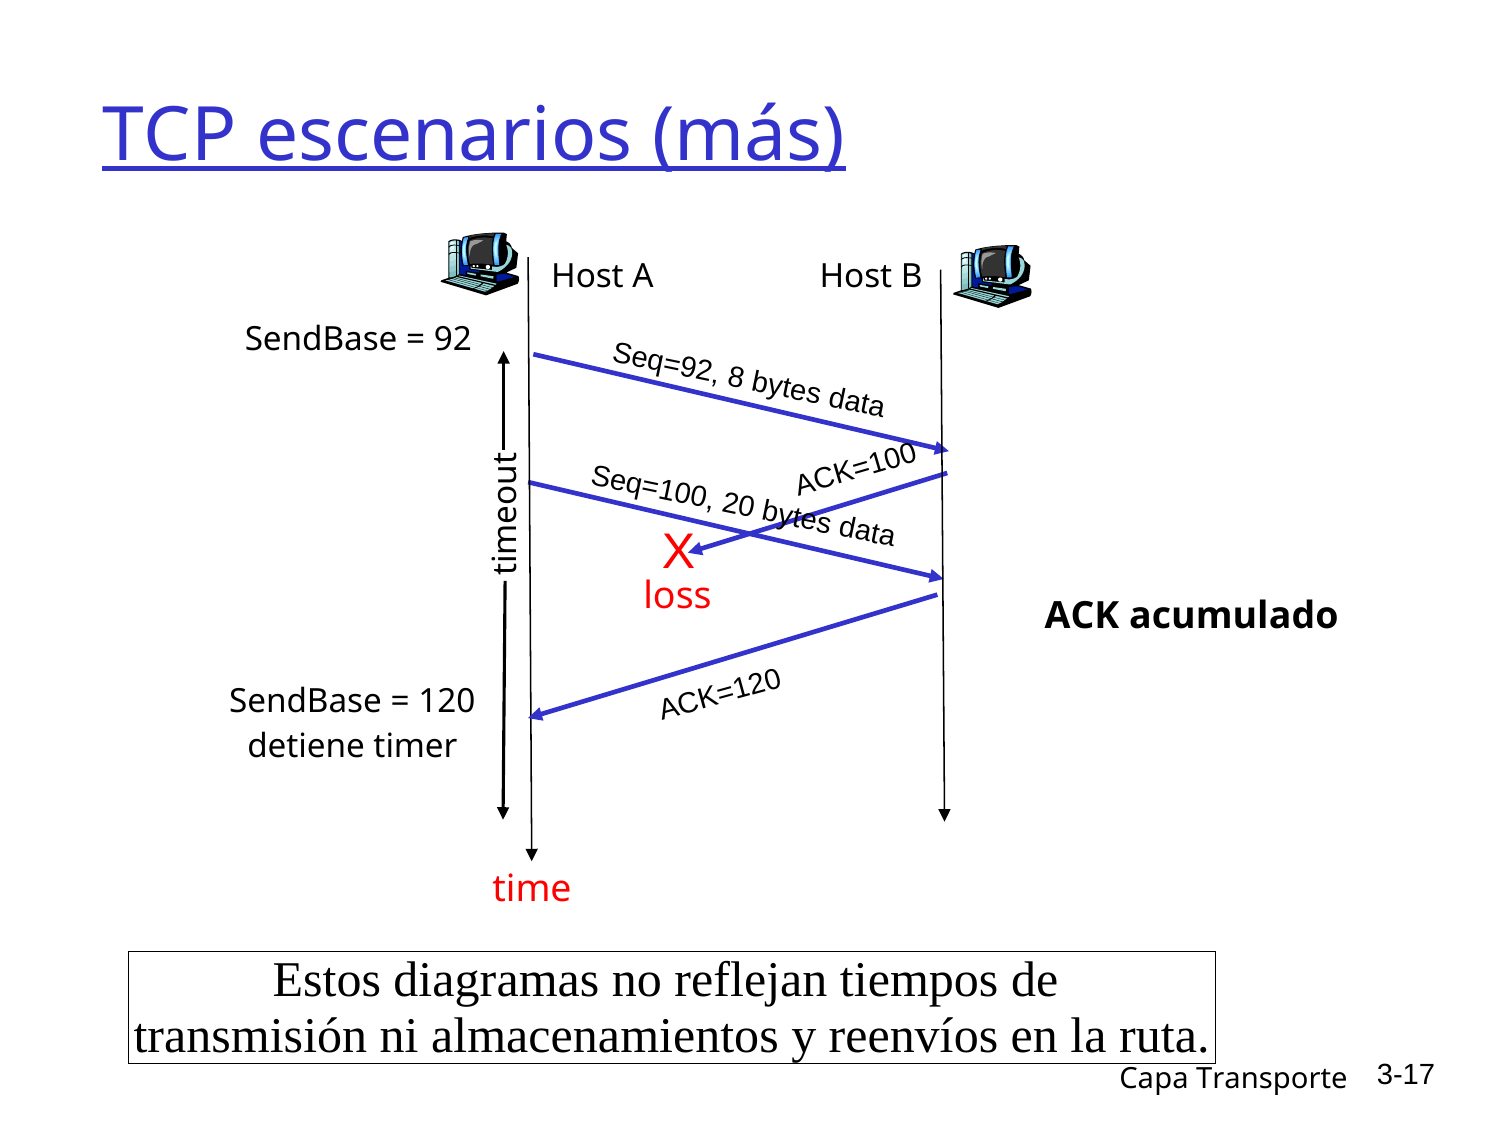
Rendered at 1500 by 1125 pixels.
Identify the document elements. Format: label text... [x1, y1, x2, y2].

text_box time [477, 853, 587, 921]
text_box Estos diagramas no reflejan tiempos de transmisión ni almacenamientos y reenvíos en la ruta. [128, 951, 1216, 1064]
title TCP escenarios (más) [87, 37, 1426, 225]
picture [440, 232, 521, 296]
text_box Host A [536, 244, 669, 306]
text_box X [647, 515, 711, 587]
picture [953, 244, 1033, 308]
text_box Seq=100, 20 bytes data [572, 447, 916, 565]
text_box Host B [804, 244, 938, 306]
text_box ACK acumulado [1029, 580, 1354, 648]
text_box timeout [472, 437, 529, 591]
text_box Seq=92, 8 bytes data [593, 325, 905, 434]
text_box SendBase = 92 [229, 307, 488, 368]
text_box SendBase = 120 detiene timer [214, 669, 491, 776]
text_box timeout [530, 437, 534, 480]
text_box ACK=100 [774, 423, 938, 500]
text_box ACK=120 [636, 649, 803, 739]
text_box loss [628, 560, 727, 628]
